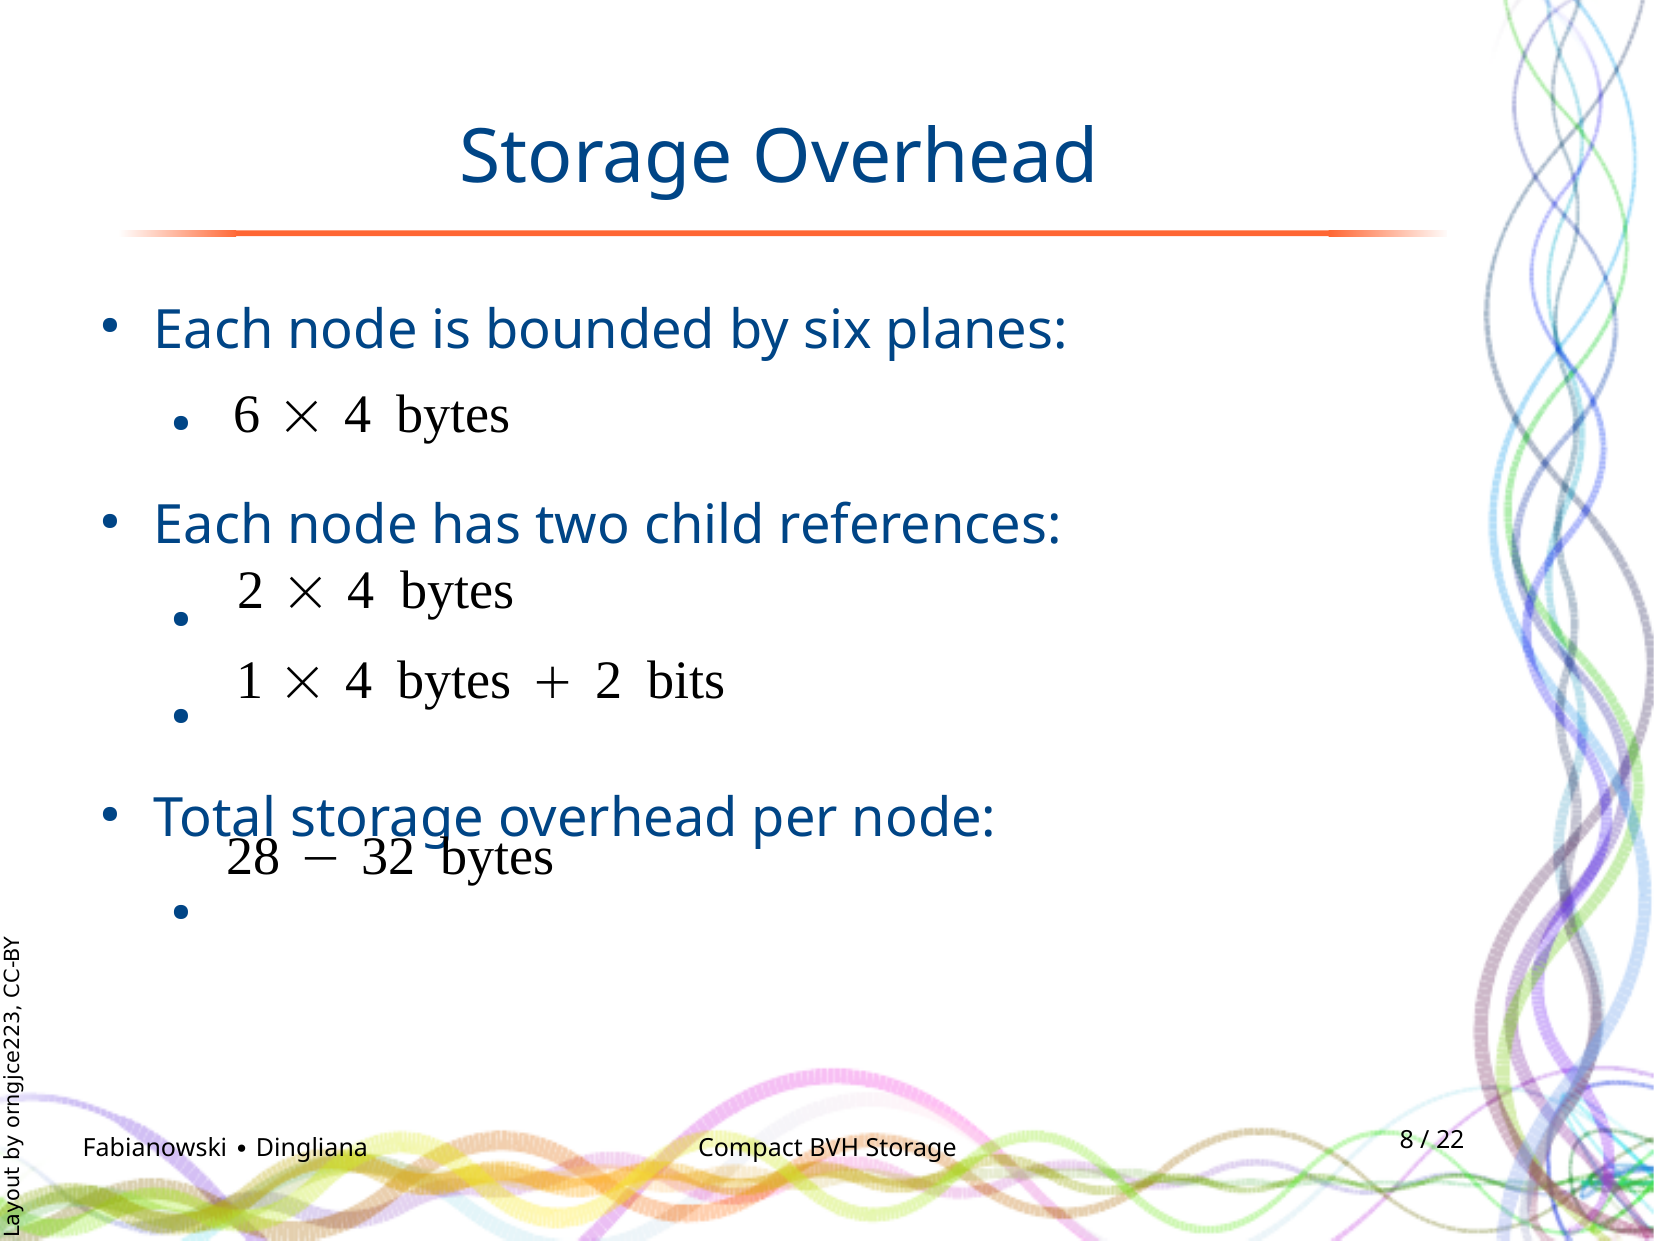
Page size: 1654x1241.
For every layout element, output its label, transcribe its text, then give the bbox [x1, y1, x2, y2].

picture [0, 0, 1654, 1241]
title Storage Overhead [82, 49, 1477, 257]
list Each node is bounded by six planes: Each node has two child references: Total storage overhead per node: [82, 290, 1477, 1094]
chart [224, 825, 561, 886]
chart [236, 560, 521, 621]
text_box 8 / 22 [1346, 1122, 1477, 1153]
chart [236, 649, 732, 710]
chart [233, 383, 517, 444]
